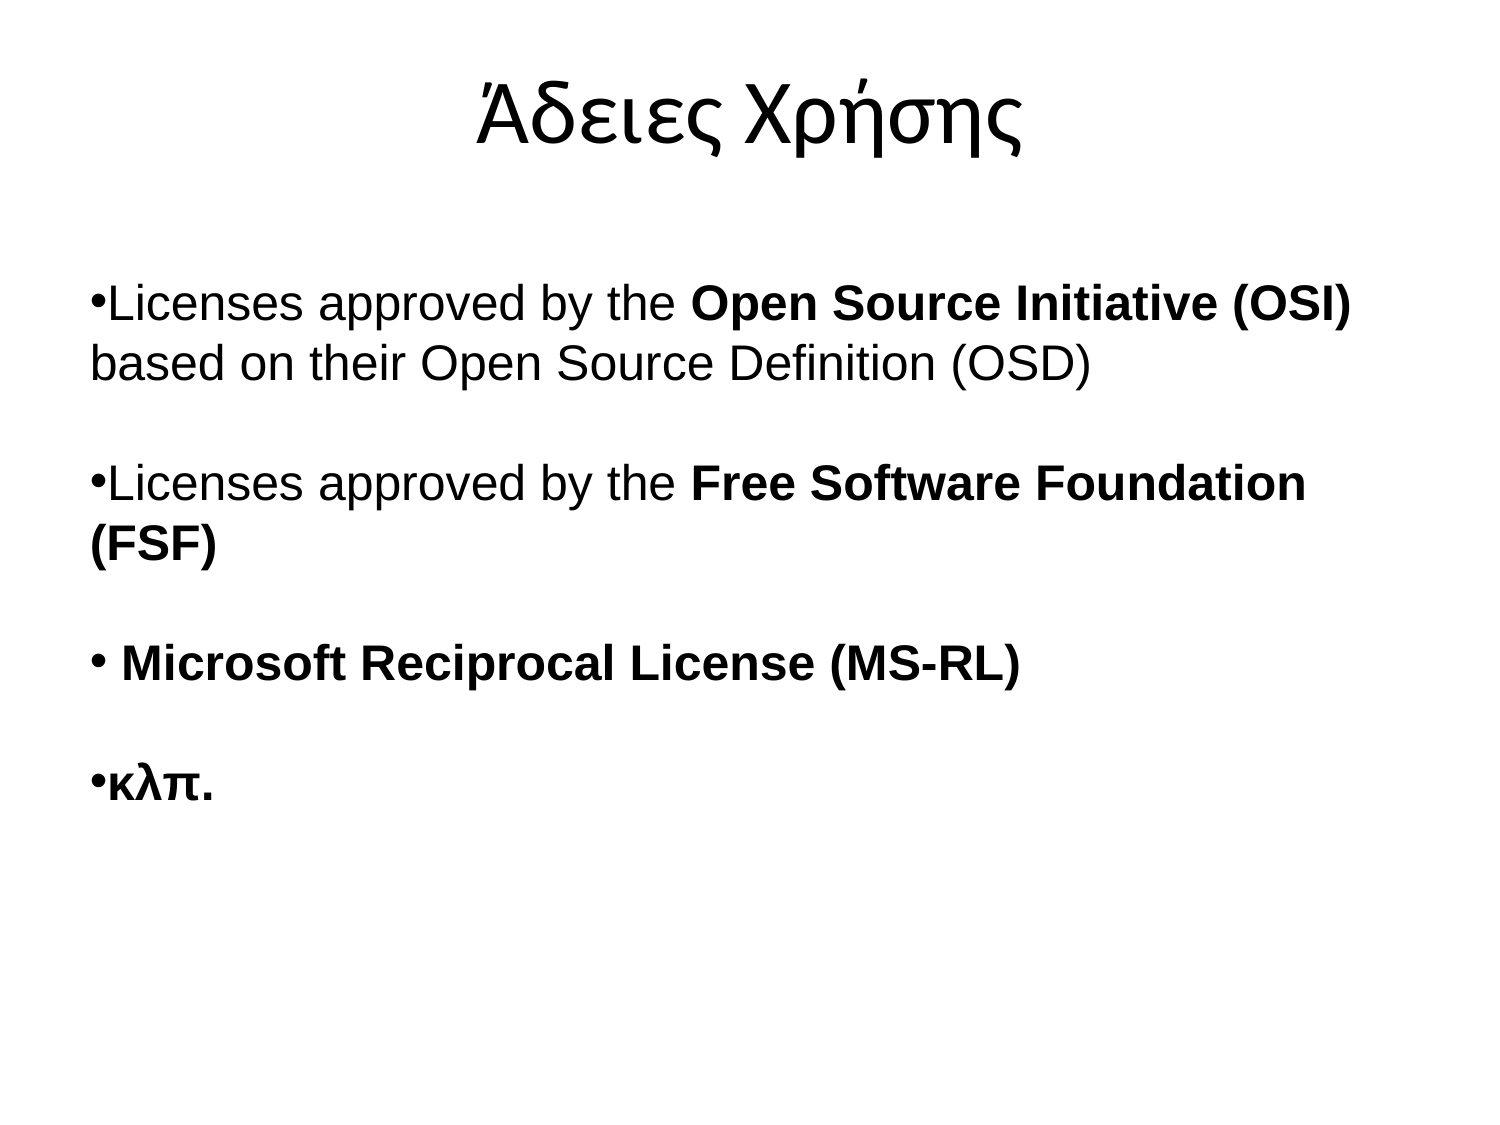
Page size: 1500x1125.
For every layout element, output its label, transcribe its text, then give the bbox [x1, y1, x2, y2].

text_box Licenses approved by the Open Source Initiative (OSI) based on their Open Source Definition (OSD) Licenses approved by the Free Software Foundation (FSF) Microsoft Reciprocal License (MS-RL) κλπ. [75, 262, 1426, 1005]
text_box Άδειες Χρήσης [75, 45, 1426, 233]
